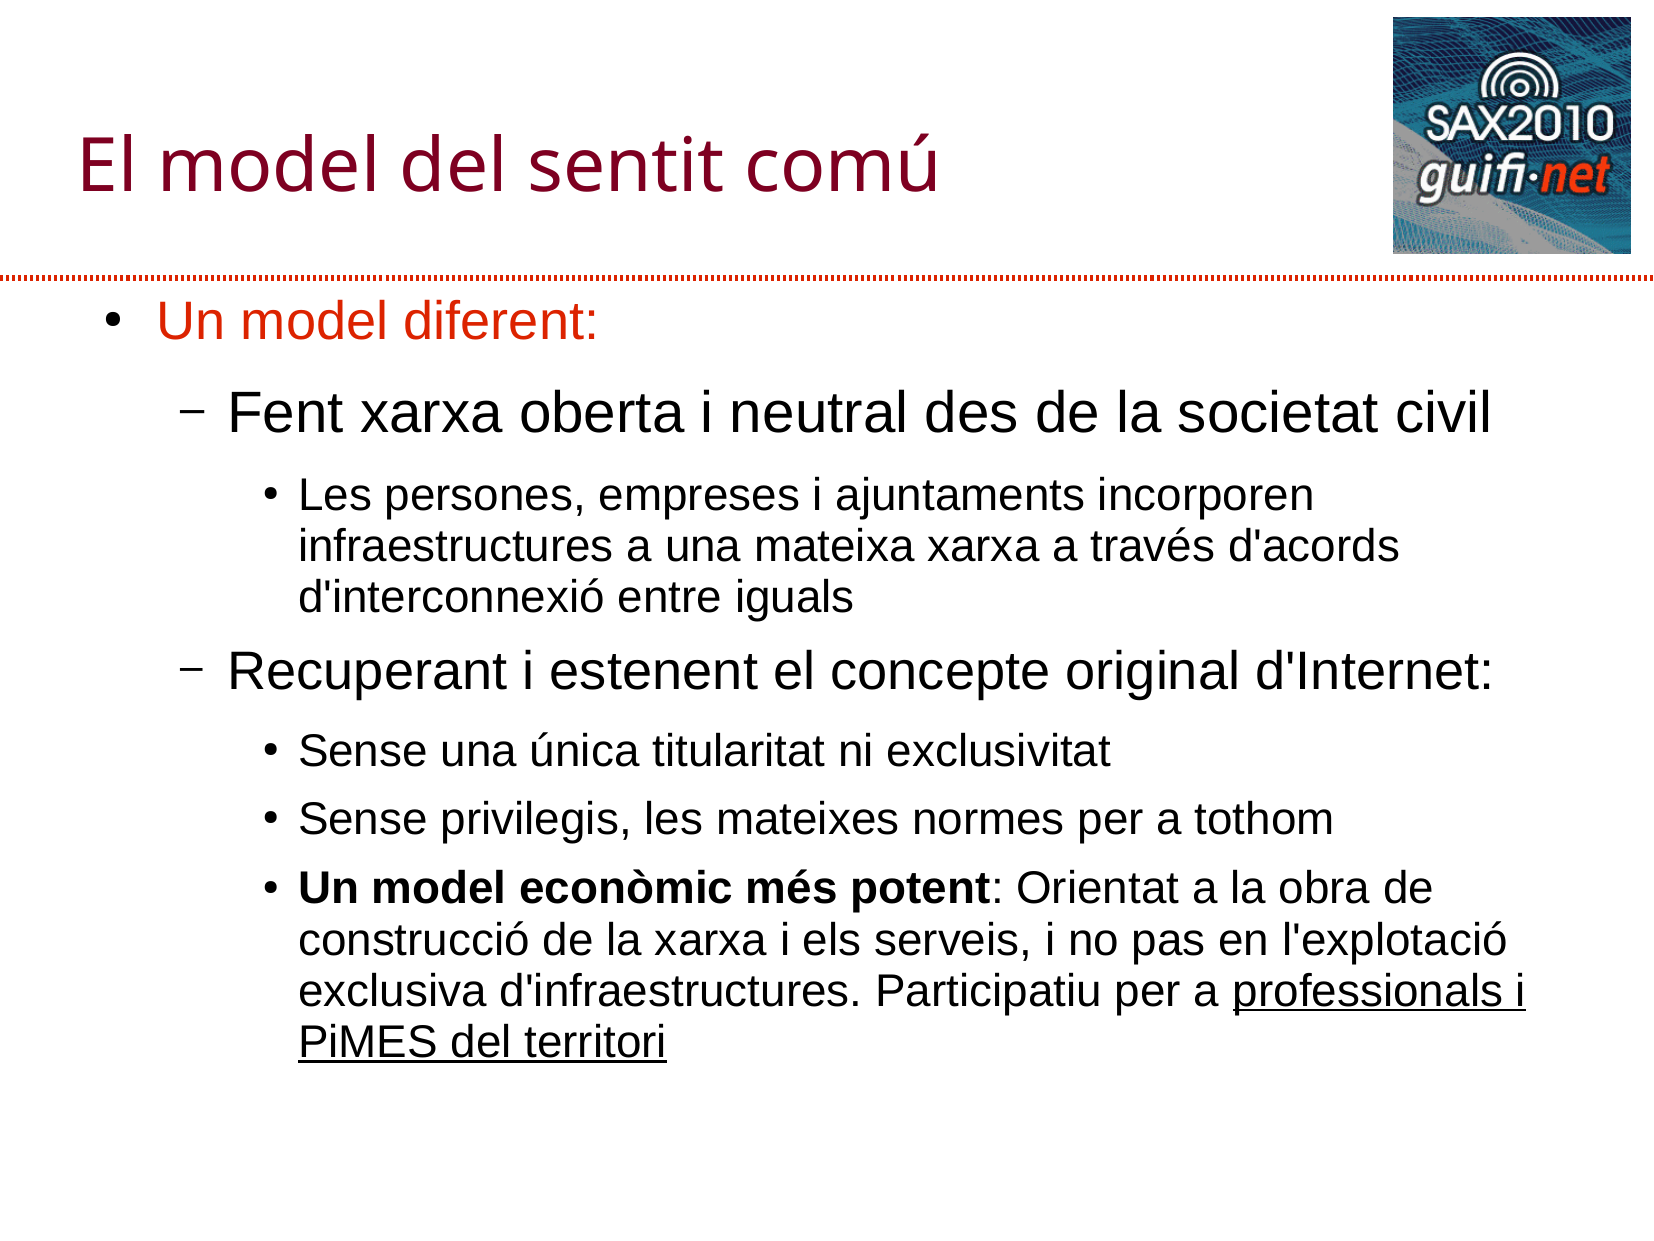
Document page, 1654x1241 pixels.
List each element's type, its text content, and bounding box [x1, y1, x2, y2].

title El model del sentit comú [76, 66, 1093, 259]
picture [1393, 17, 1631, 254]
list Un model diferent: Fent xarxa oberta i neutral des de la societat civil Les persones, empreses i ajuntaments incorporen infraestructures a una mateixa xarxa a través d'acords d'interconnexió entre iguals Recuperant i estenent el concepte original d'Internet: Sense una única titularitat ni exclusivitat Sense privilegis, les mateixes normes per a tothom Un model econòmic més potent: Orientat a la obra de construcció de la xarxa i els serveis, i no pas en l'explotació exclusiva d'infraestructures. Participatiu per a professionals i PiMES del territori [82, 290, 1571, 1094]
